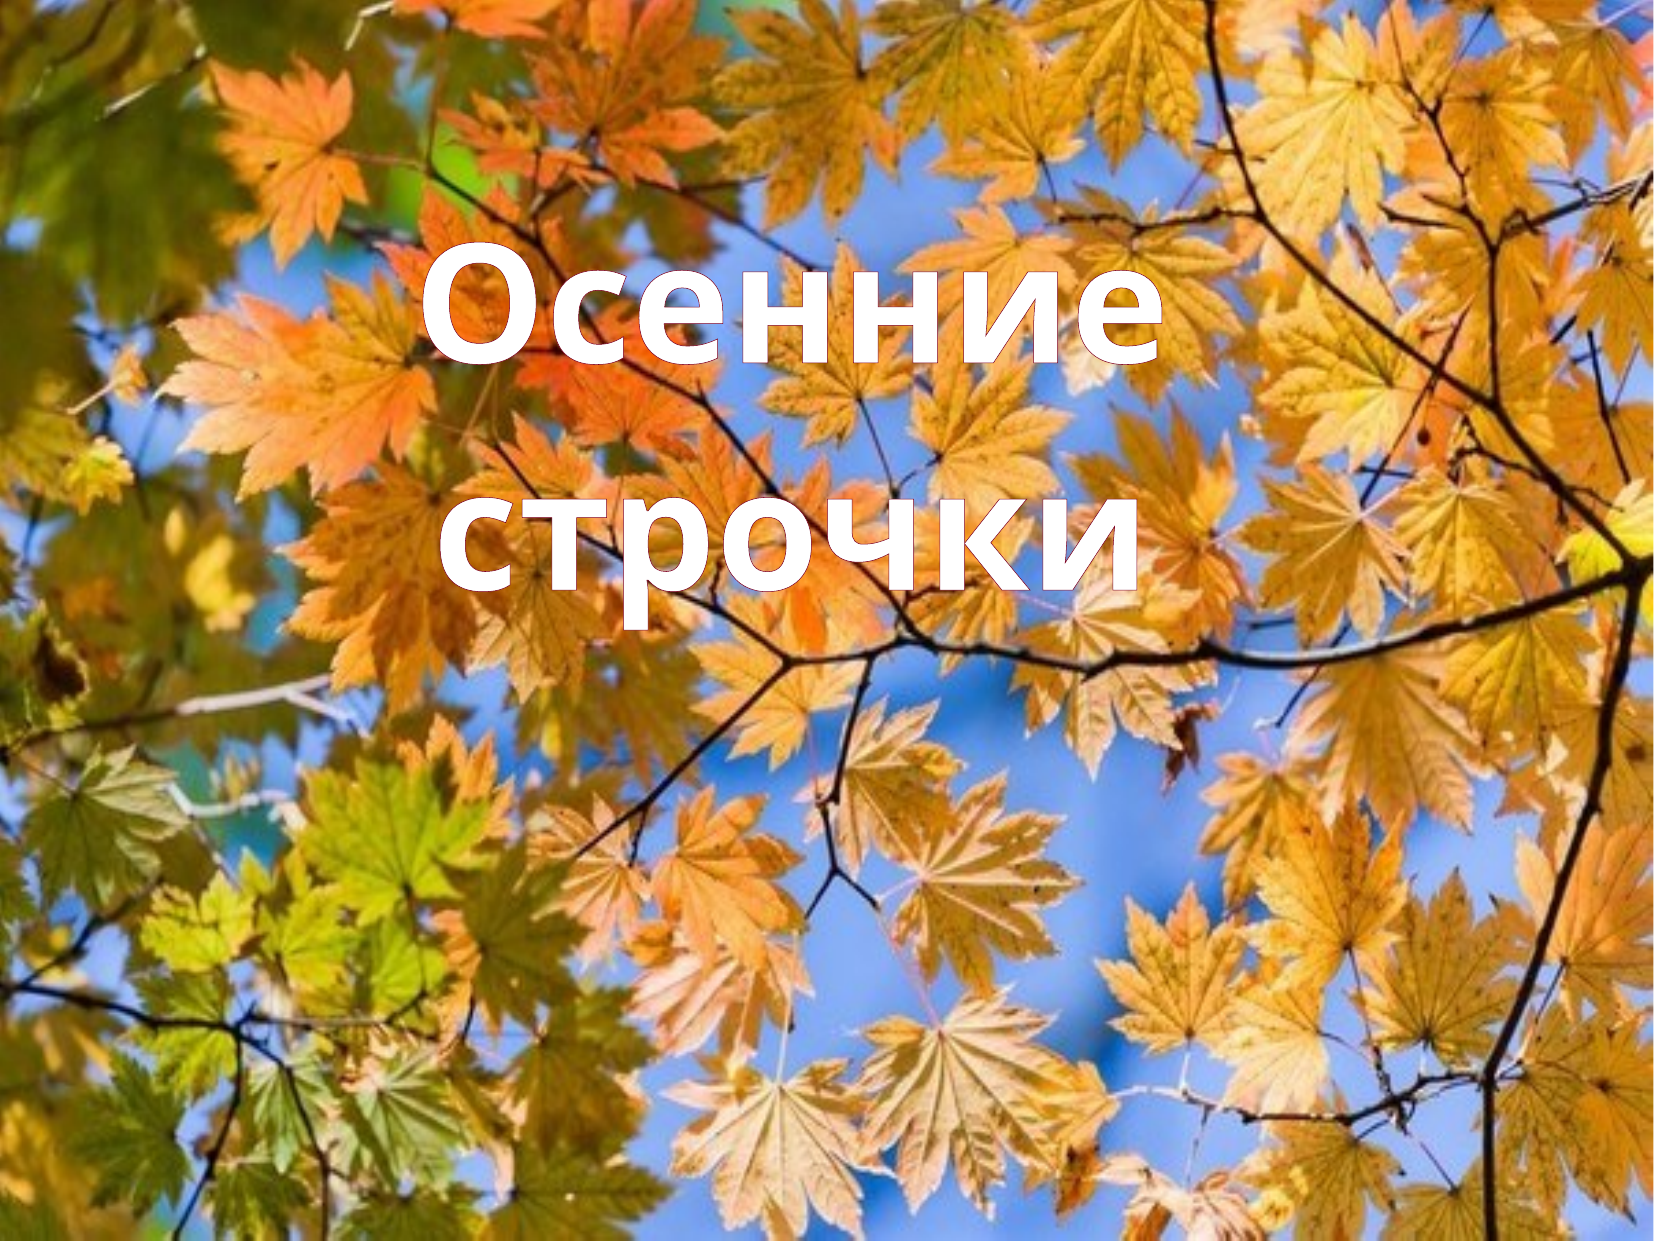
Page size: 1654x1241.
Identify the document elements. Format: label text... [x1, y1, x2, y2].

picture [0, 0, 1654, 1241]
title Осенние строчки [47, 147, 1536, 676]
